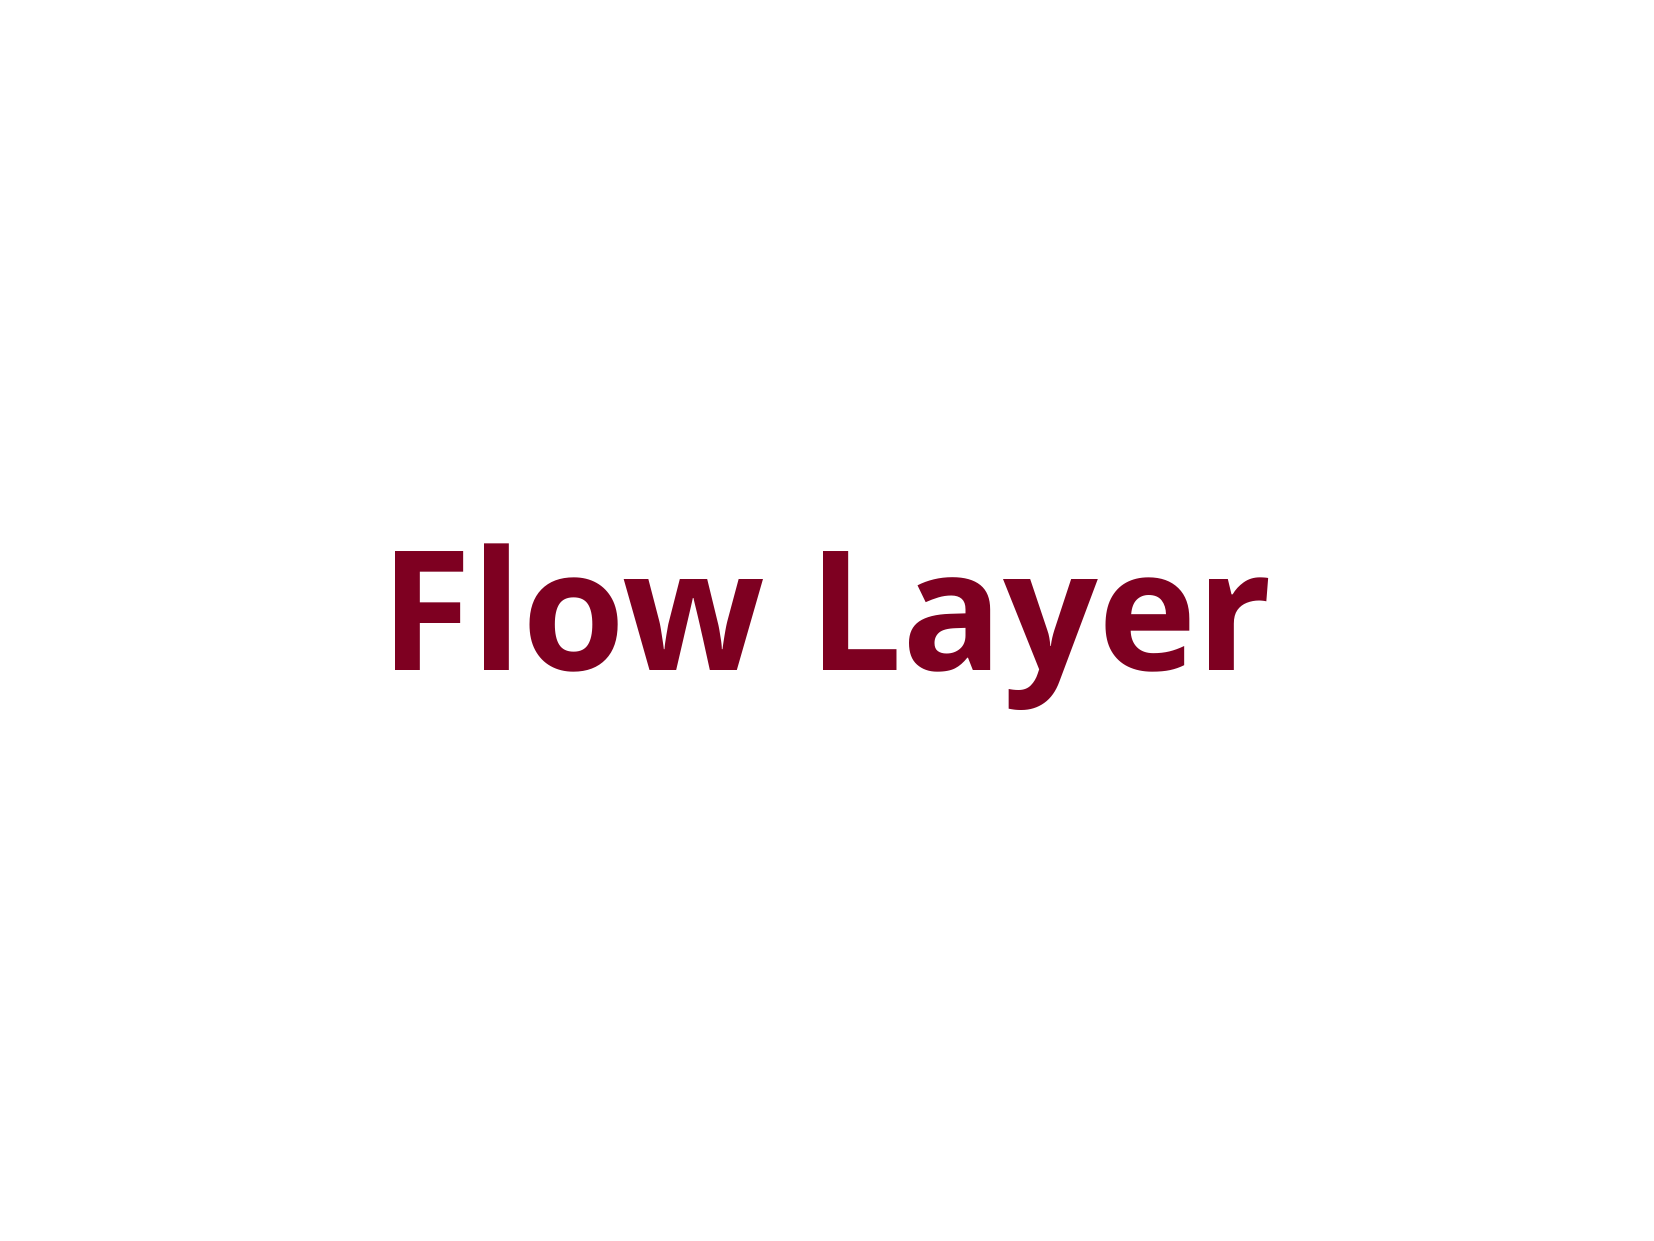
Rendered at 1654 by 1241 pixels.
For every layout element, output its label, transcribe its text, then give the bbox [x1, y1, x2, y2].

title Flow Layer [82, 49, 1571, 1163]
